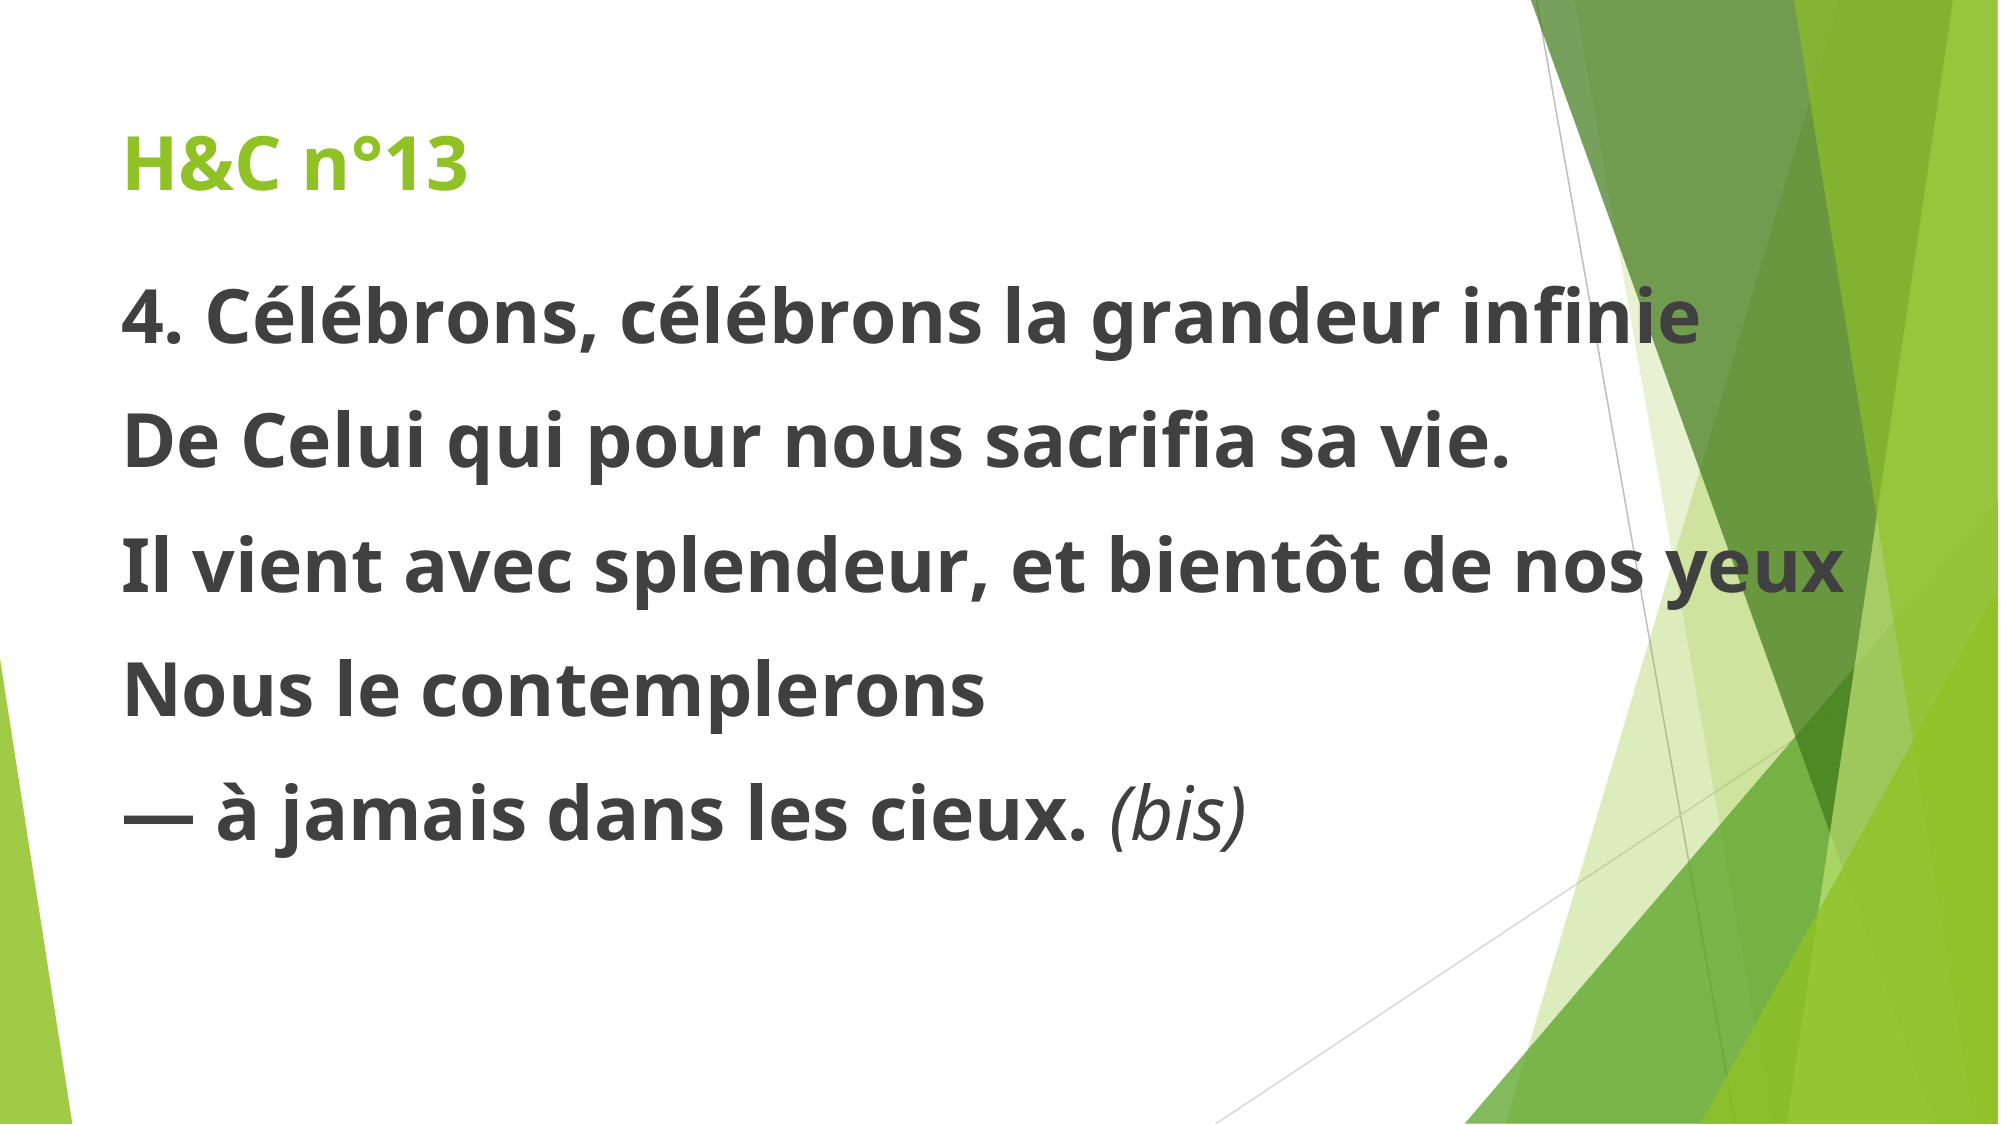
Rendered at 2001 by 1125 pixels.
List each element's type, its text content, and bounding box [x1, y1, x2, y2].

text_box H&C n°13 [106, 107, 520, 213]
text_box 4. Célébrons, célébrons la grandeur infinie De Celui qui pour nous sacrifia sa vie. Il vient avec splendeur, et bientôt de nos yeux Nous le contemplerons — à jamais dans les cieux. (bis) [106, 247, 1973, 1075]
